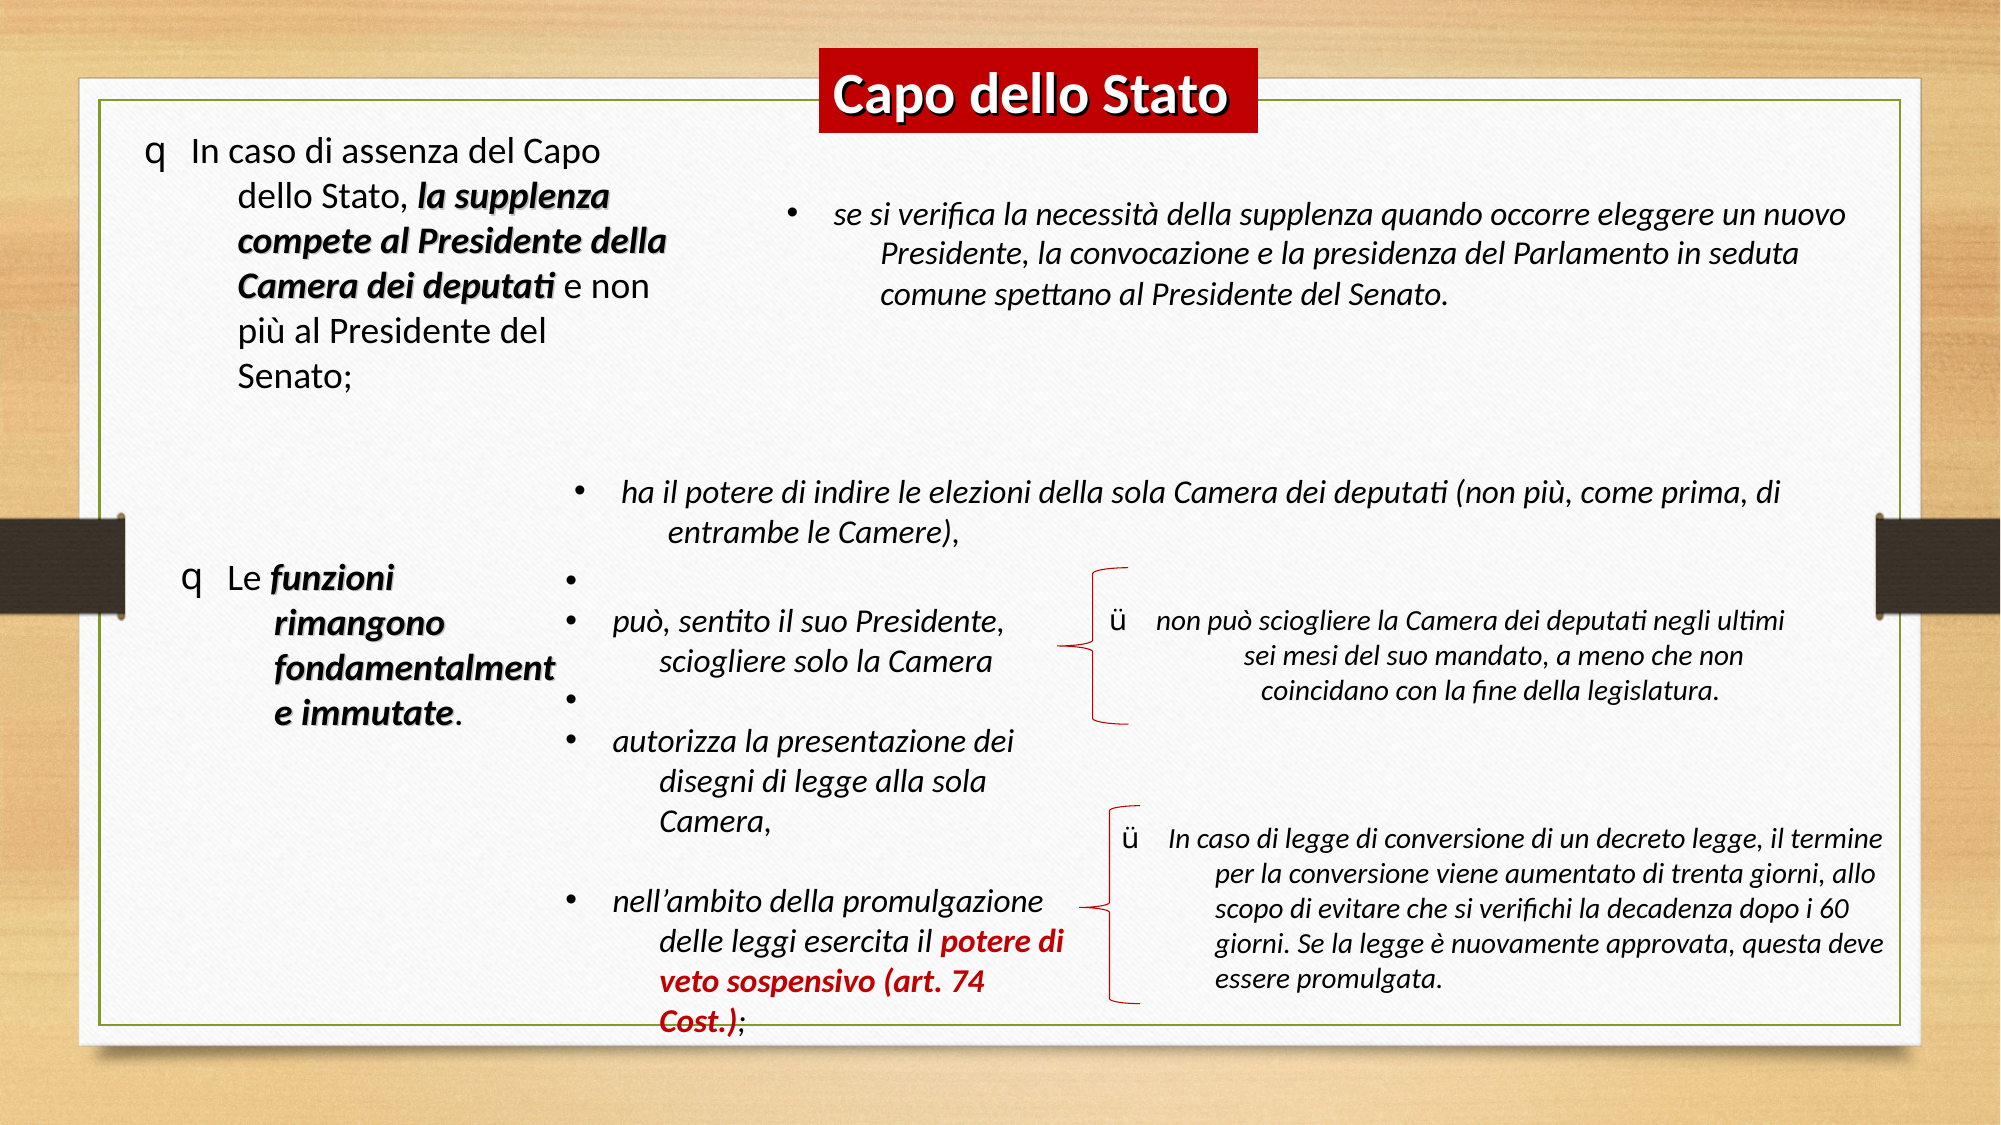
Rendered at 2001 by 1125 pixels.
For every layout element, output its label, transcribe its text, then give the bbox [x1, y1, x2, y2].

text_box In caso di legge di conversione di un decreto legge, il termine per la conversione viene aumentato di trenta giorni, allo scopo di evitare che si verifichi la decadenza dopo i 60 giorni. Se la legge è nuovamente approvata, questa deve essere promulgata. [1106, 812, 1901, 1002]
text_box Le funzioni rimangono fondamentalmente immutate. [165, 545, 573, 740]
text_box non può sciogliere la Camera dei deputati negli ultimi sei mesi del suo mandato, a meno che non coincidano con la fine della legislatura. [1082, 594, 1813, 714]
text_box se si verifica la necessità della supplenza quando occorre eleggere un nuovo Presidente, la convocazione e la presidenza del Parlamento in seduta comune spettano al Presidente del Senato. [772, 184, 1872, 319]
text_box può, sentito il suo Presidente, sciogliere solo la Camera autorizza la presentazione dei disegni di legge alla sola Camera, nell’ambito della promulgazione delle leggi esercita il potere di veto sospensivo (art. 74 Cost.); [551, 558, 1094, 1046]
text_box Capo dello Stato [819, 48, 1258, 133]
text_box In caso di assenza del Capo dello Stato, la supplenza compete al Presidente della Camera dei deputati e non più al Presidente del Senato; [129, 119, 685, 404]
text_box ha il potere di indire le elezioni della sola Camera dei deputati (non più, come prima, di entrambe le Camere), [559, 463, 1831, 558]
